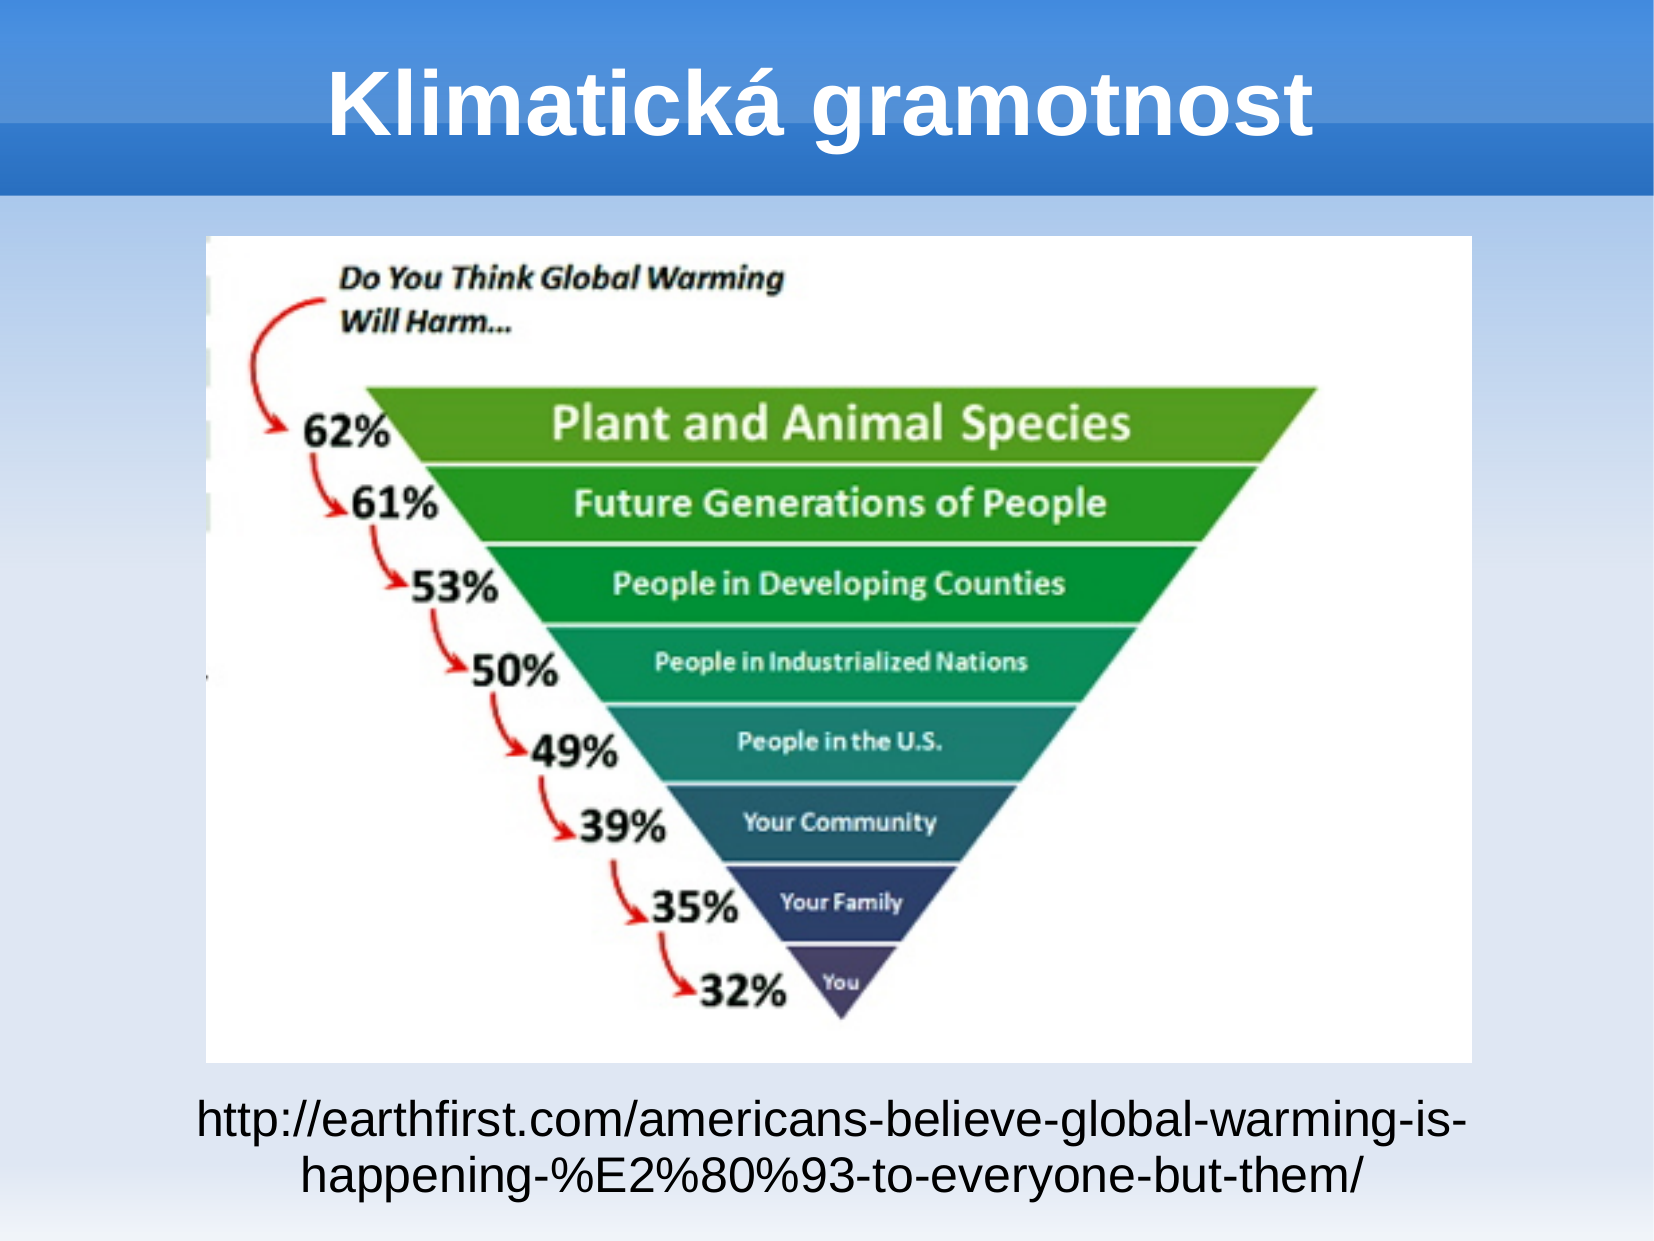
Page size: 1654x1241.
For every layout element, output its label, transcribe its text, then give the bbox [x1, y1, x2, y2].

title Klimatická gramotnost [76, 0, 1565, 208]
subtitle http://earthfirst.com/americans-believe-global-warming-is-happening-%E2%80%93-to-everyone-but-them/ [88, 1083, 1577, 1211]
picture [0, 0, 1654, 1241]
